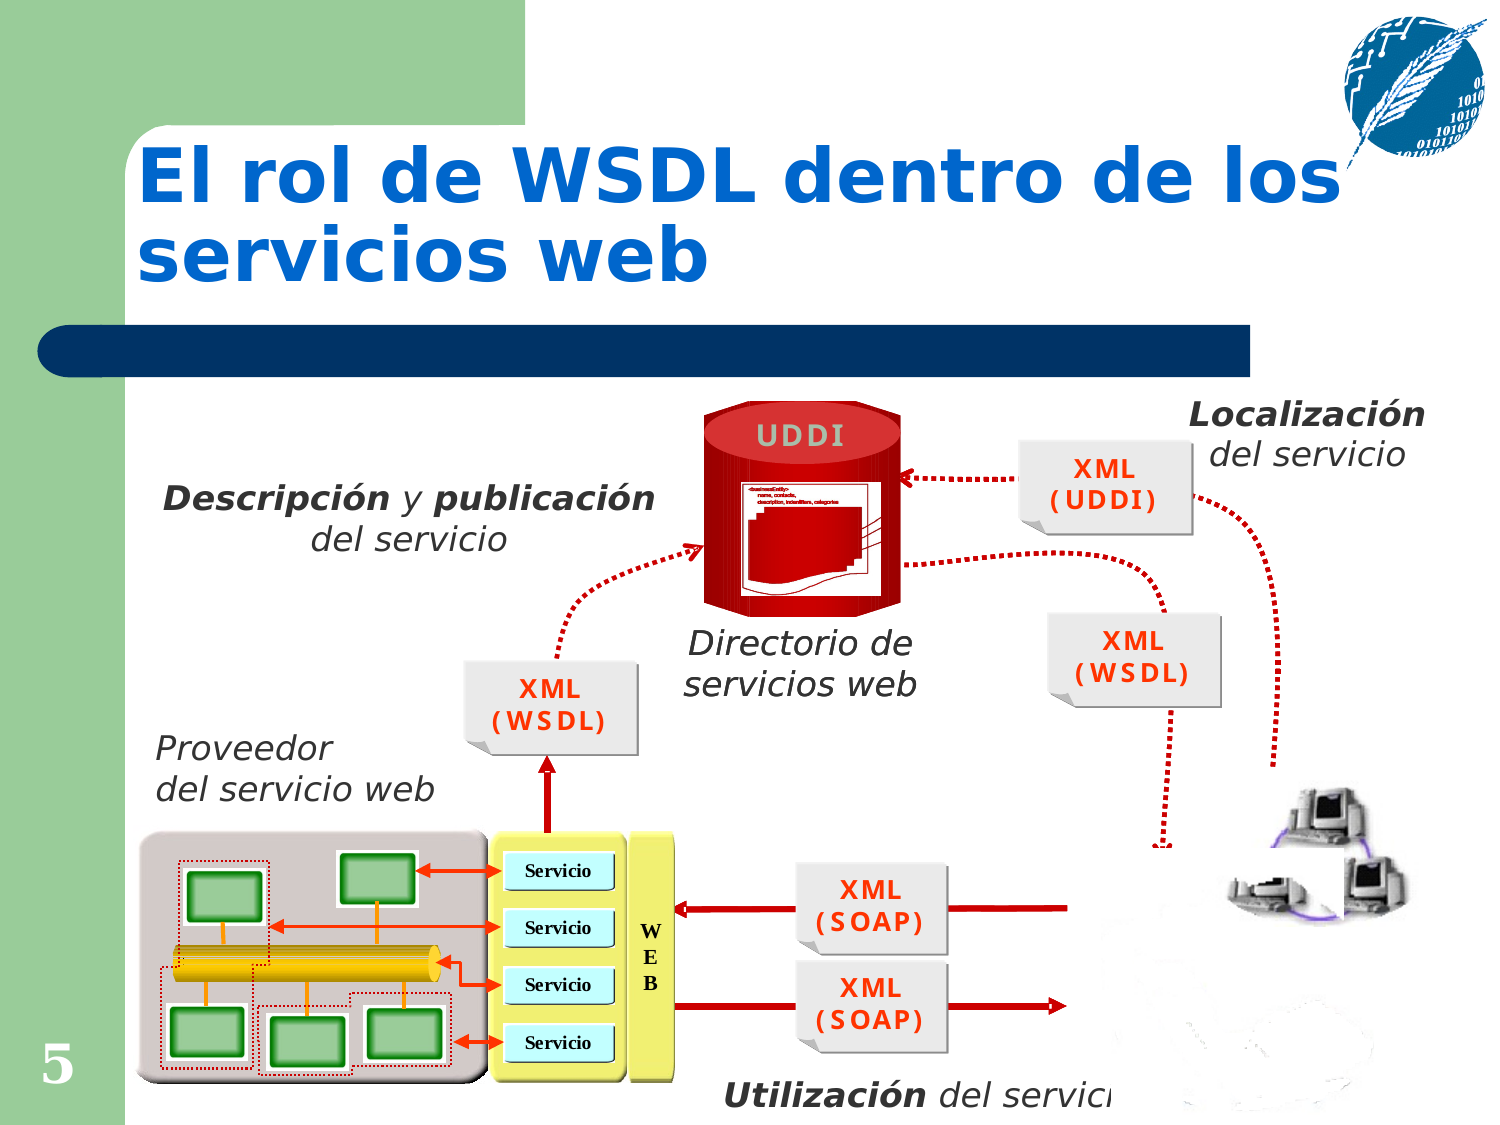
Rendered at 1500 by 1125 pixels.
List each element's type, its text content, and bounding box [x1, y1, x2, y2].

picture [1341, 15, 1487, 172]
picture [1416, 140, 1425, 149]
picture [1436, 127, 1450, 136]
picture [130, 386, 1443, 1125]
title El rol de WSDL dentro de los servicios web [136, 135, 1414, 302]
picture [1433, 139, 1440, 147]
picture [1427, 138, 1431, 148]
